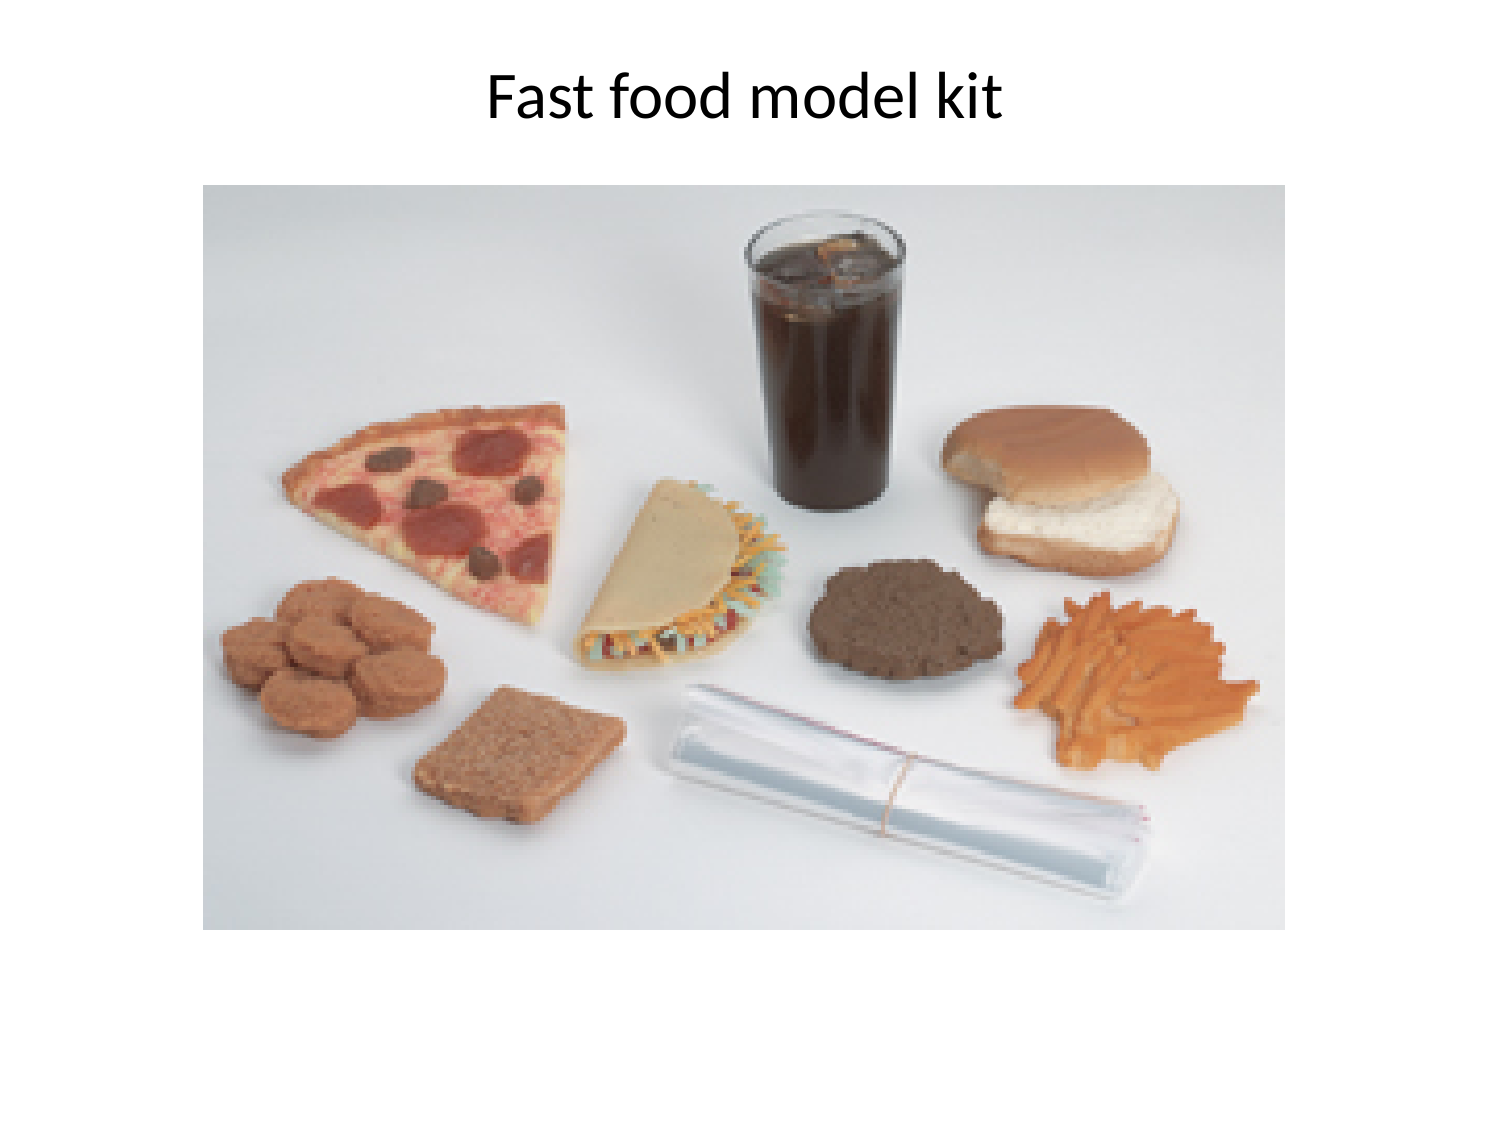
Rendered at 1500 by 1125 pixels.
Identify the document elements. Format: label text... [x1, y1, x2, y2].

text_box Fast food model kit [471, 44, 1019, 140]
picture [203, 185, 1285, 930]
